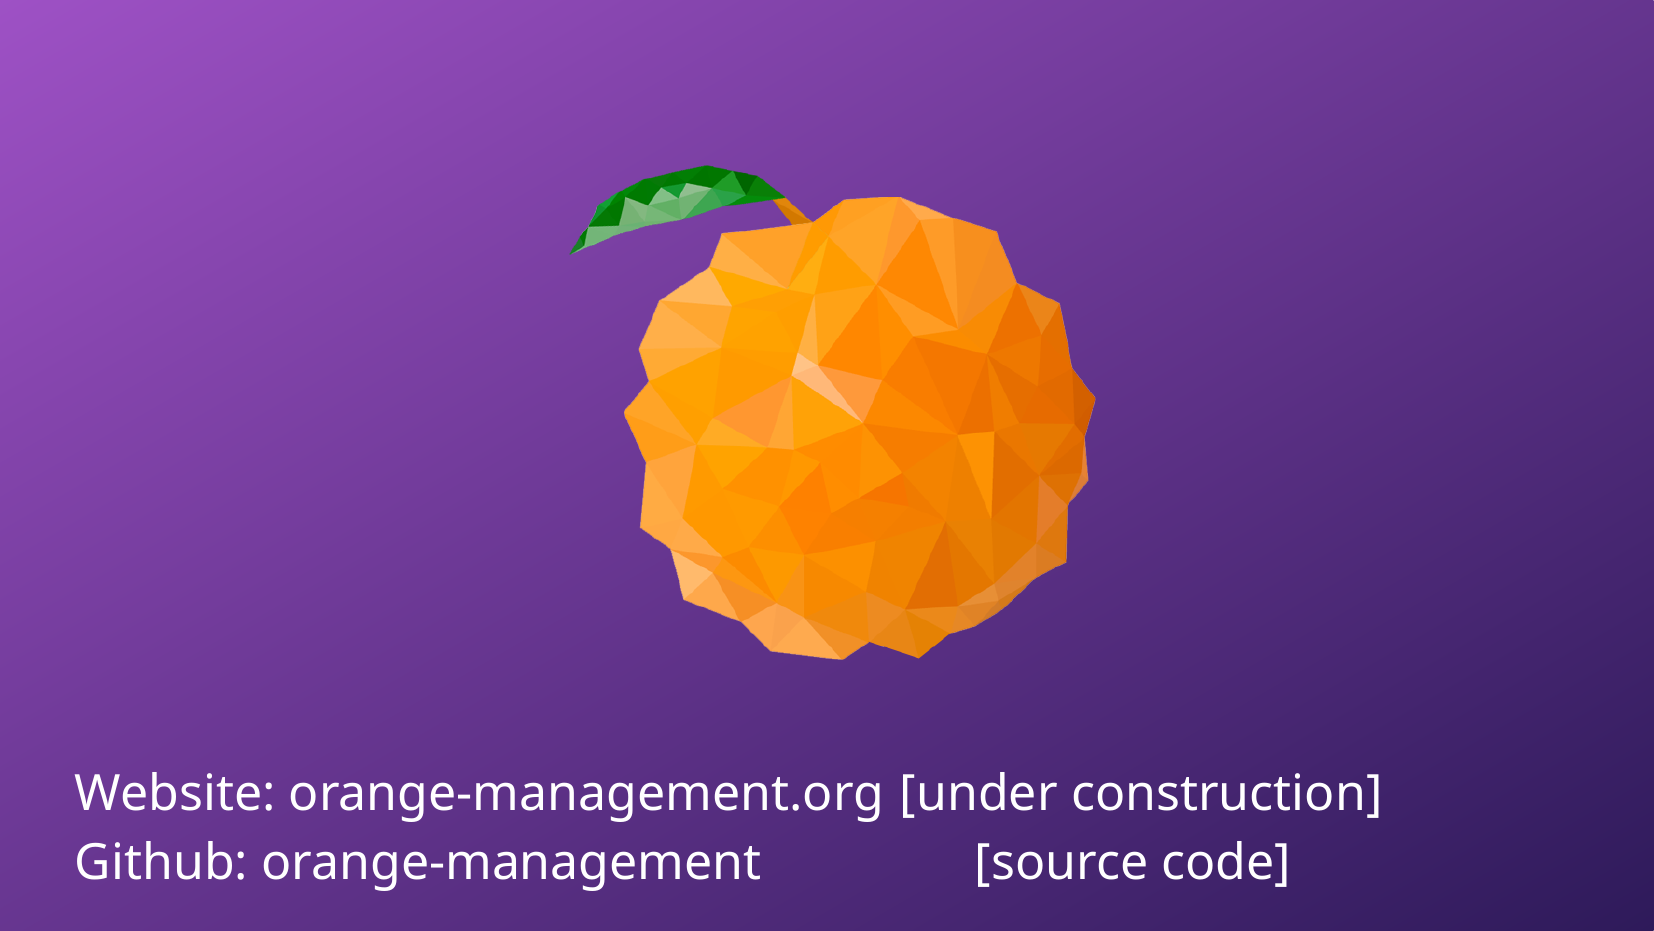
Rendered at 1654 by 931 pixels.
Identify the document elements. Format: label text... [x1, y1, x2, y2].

picture [569, 165, 1096, 661]
text_box Website: orange-management.org [under construction] Github: orange-management [source code] [60, 750, 1516, 901]
text_box [0, 0, 1654, 931]
